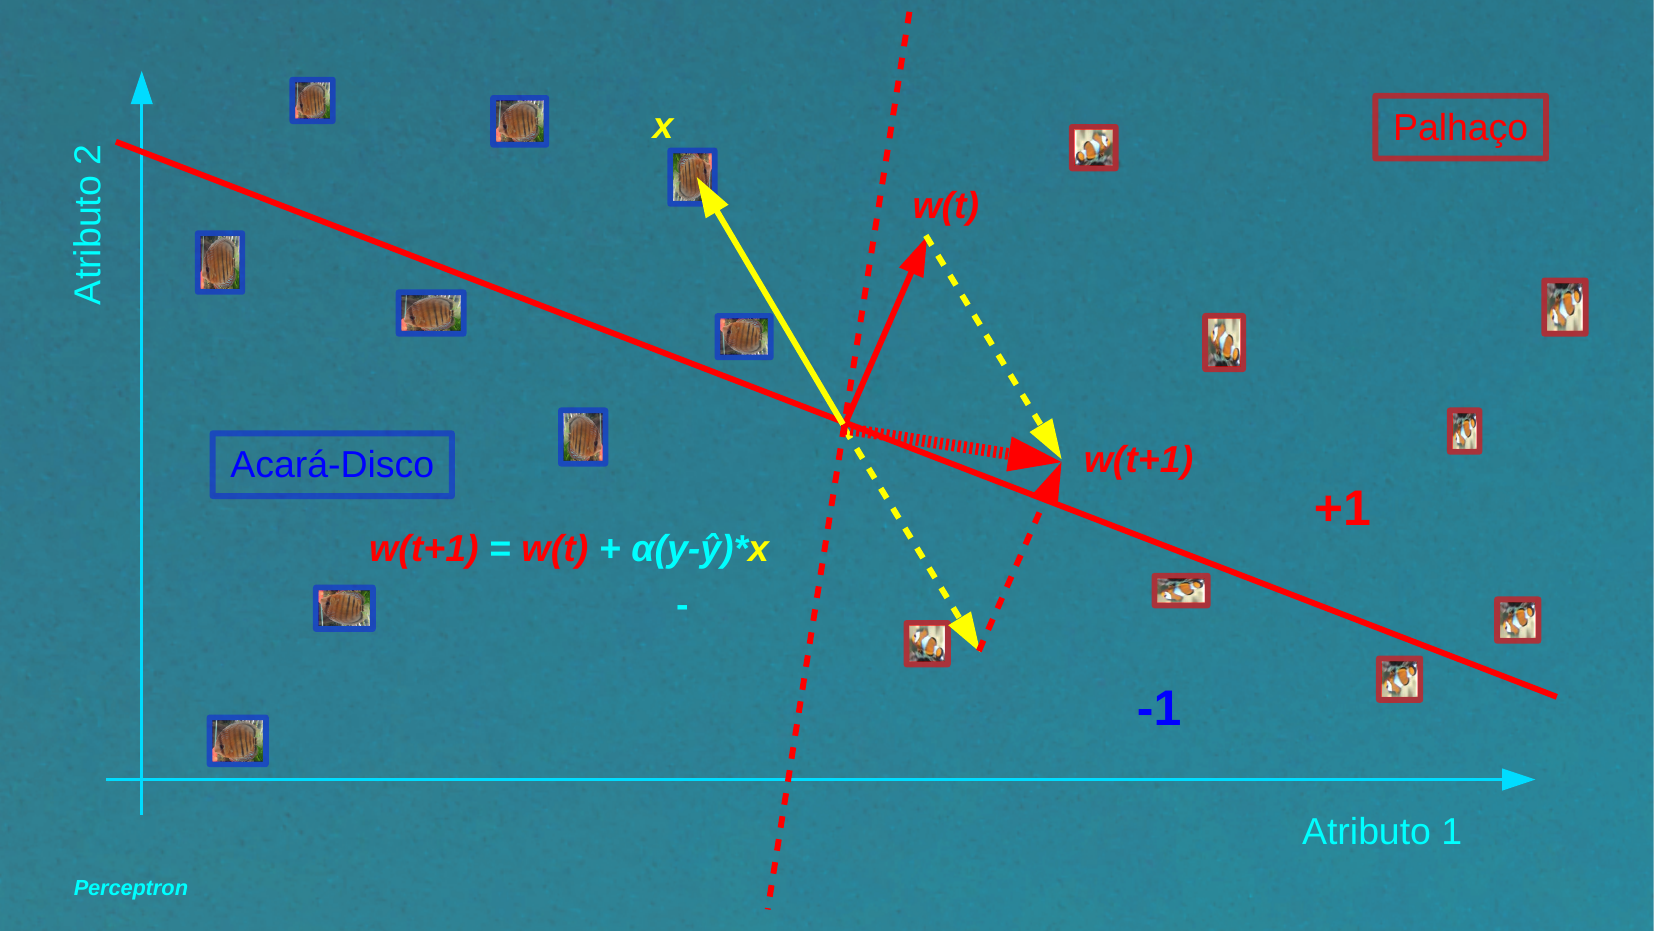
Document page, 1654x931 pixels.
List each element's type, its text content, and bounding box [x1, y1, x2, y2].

text_box -1 [1122, 672, 1252, 745]
picture [0, 0, 1654, 931]
text_box Palhaço [1375, 95, 1547, 159]
text_box w(t+1) [1068, 431, 1306, 488]
text_box Atributo 1 [1287, 803, 1478, 860]
text_box Acará-Disco [212, 433, 452, 497]
text_box +1 [1299, 472, 1430, 544]
text_box w(t) [897, 177, 1134, 234]
text_box w(t+1) = w(t) + α(y-ŷ)*x [354, 519, 792, 577]
text_box - [661, 576, 733, 634]
text_box Atributo 2 [59, 129, 116, 320]
text_box x [637, 96, 697, 154]
